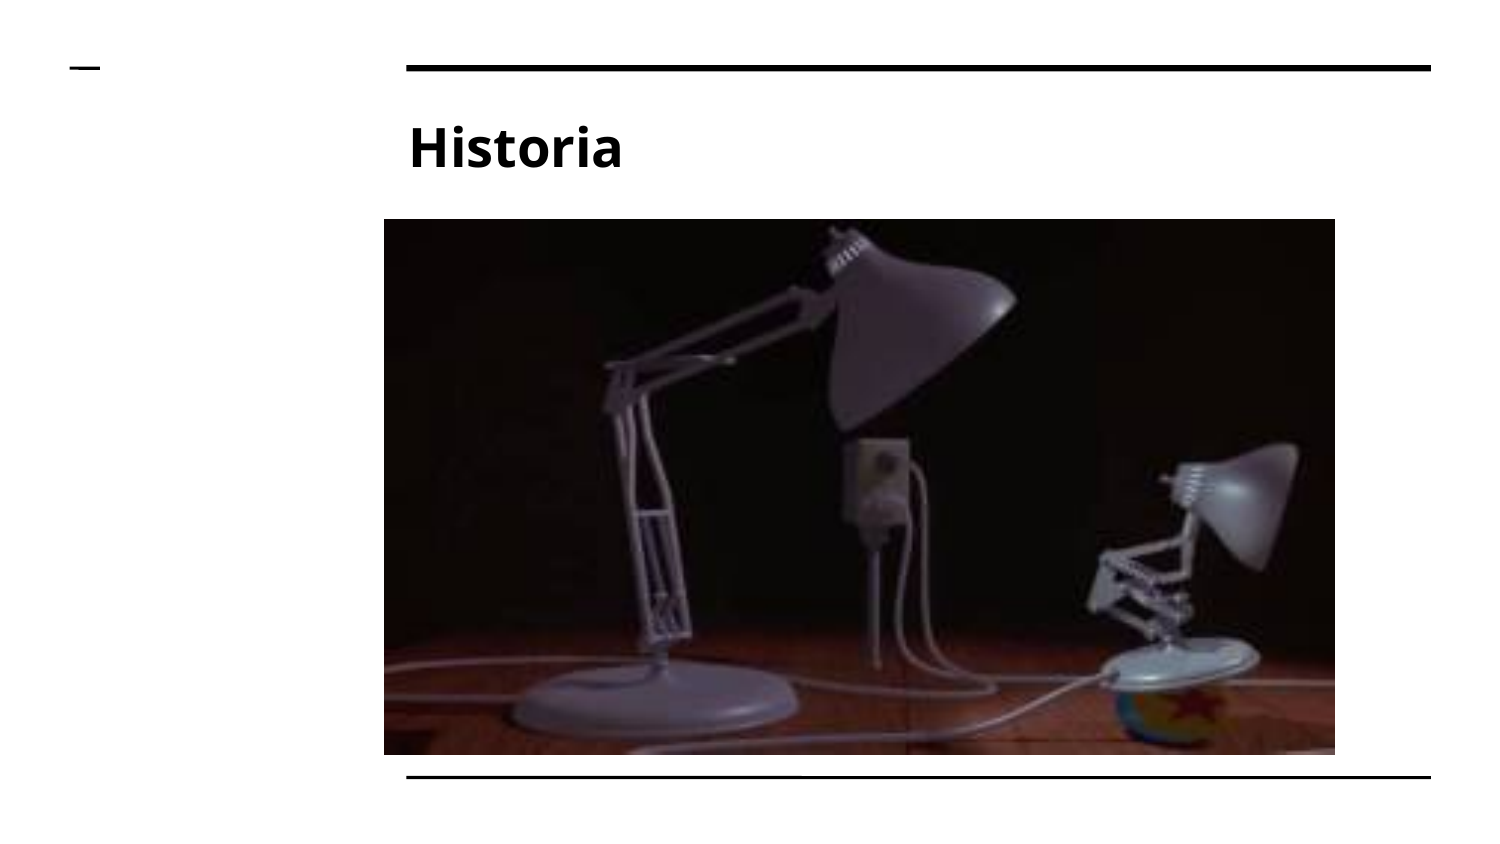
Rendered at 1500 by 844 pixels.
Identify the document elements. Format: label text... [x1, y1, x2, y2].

title Historia [393, 94, 1431, 199]
picture [384, 219, 1335, 755]
